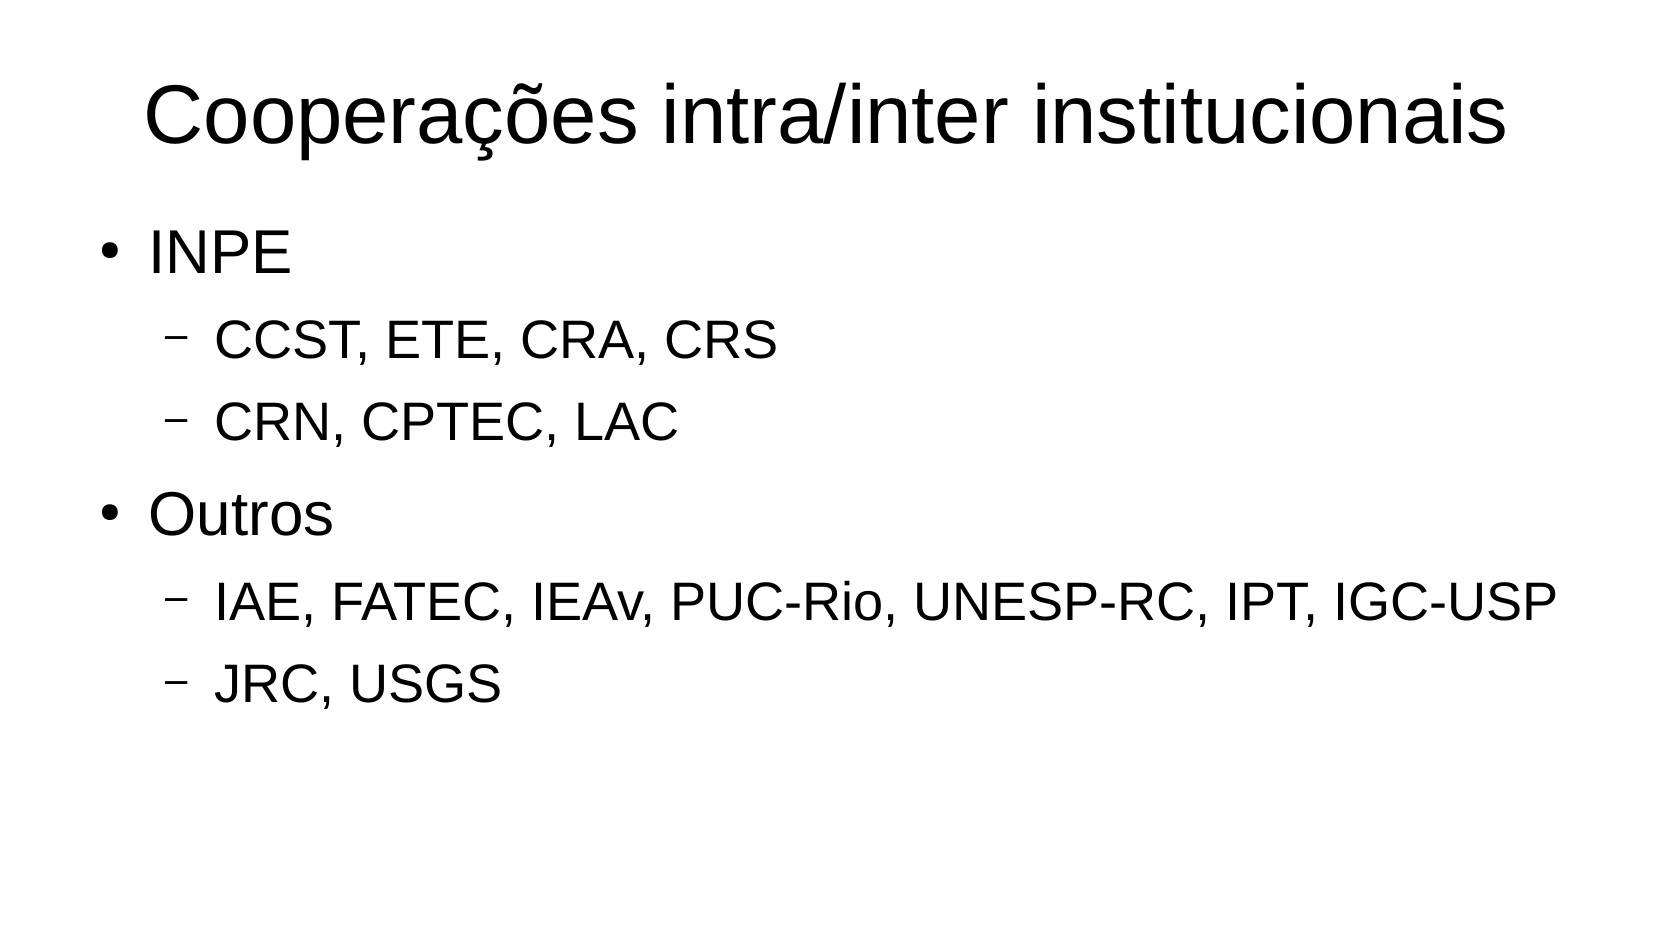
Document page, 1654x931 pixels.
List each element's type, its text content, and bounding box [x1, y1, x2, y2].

list INPE CCST, ETE, CRA, CRS CRN, CPTEC, LAC Outros IAE, FATEC, IEAv, PUC-Rio, UNESP-RC, IPT, IGC-USP JRC, USGS [82, 217, 1571, 758]
title Cooperações intra/inter institucionais [82, 37, 1571, 193]
